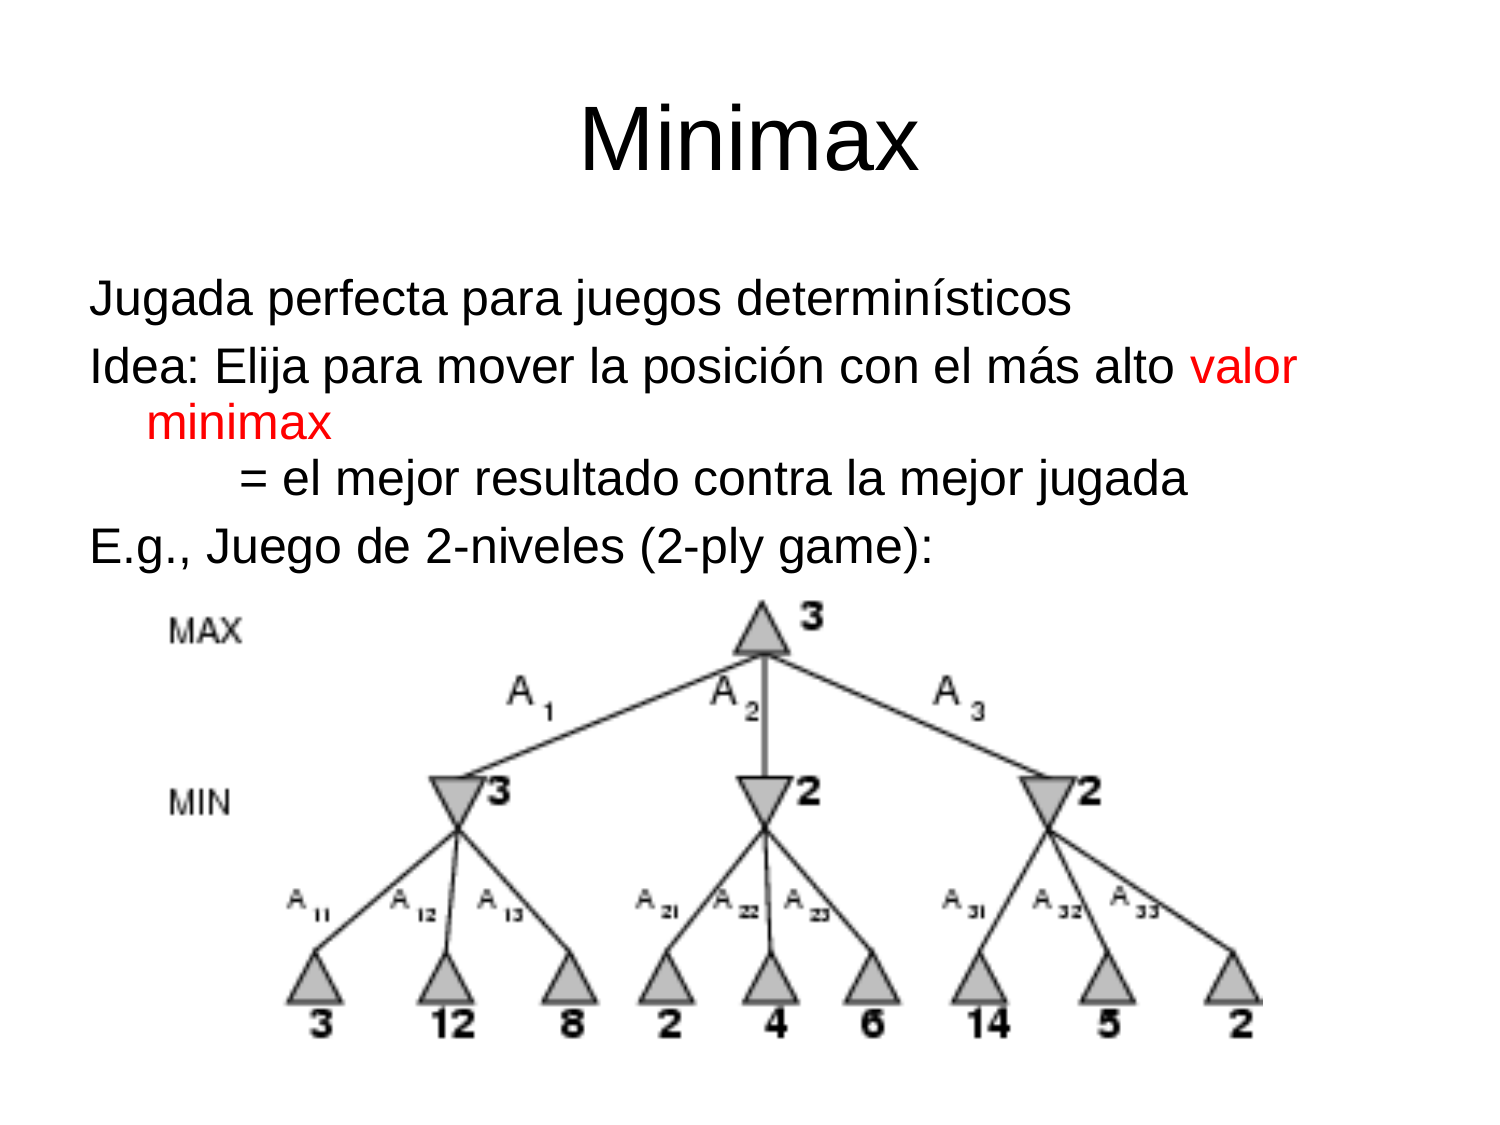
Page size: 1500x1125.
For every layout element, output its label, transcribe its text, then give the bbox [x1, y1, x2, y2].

picture [162, 599, 1263, 1065]
list Jugada perfecta para juegos determinísticos Idea: Elija para mover la posición con el más alto valor minimax = el mejor resultado contra la mejor jugada E.g., Juego de 2-niveles (2-ply game): [75, 262, 1426, 1006]
title Minimax [75, 45, 1426, 233]
